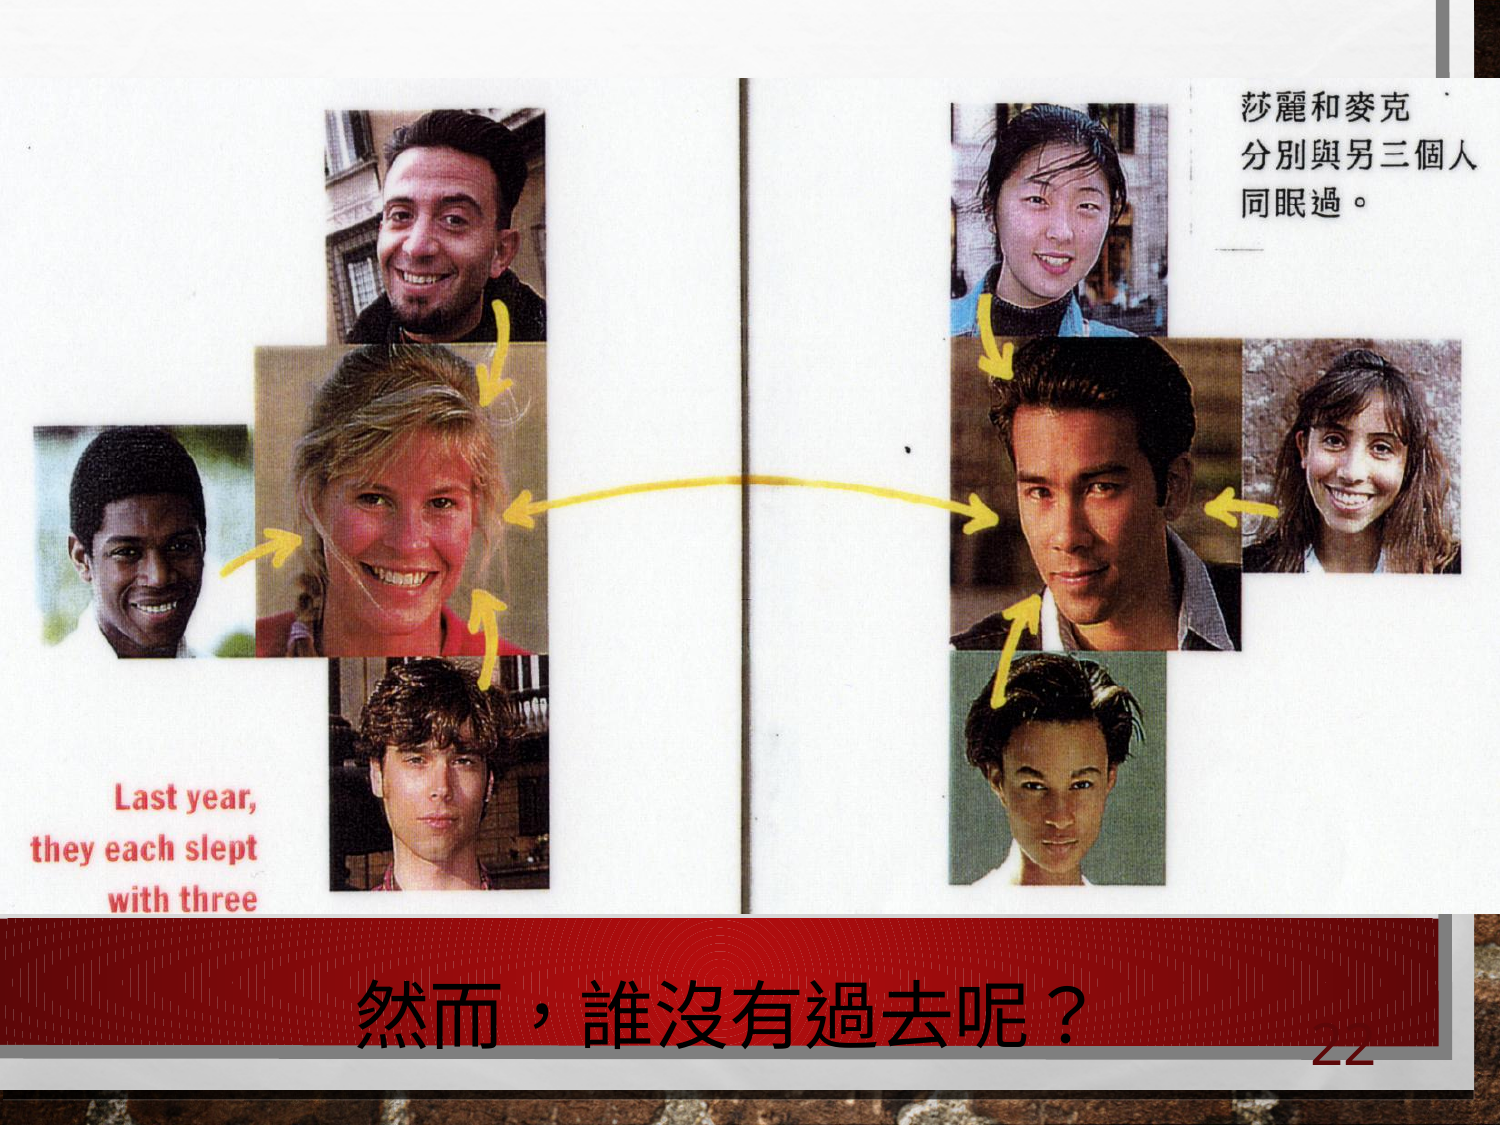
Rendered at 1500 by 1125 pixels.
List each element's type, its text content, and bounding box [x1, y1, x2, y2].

text_box 然而，誰沒有過去呢？ [339, 960, 1297, 1067]
picture [0, 78, 1500, 914]
text_box 22 [1187, 999, 1500, 1075]
